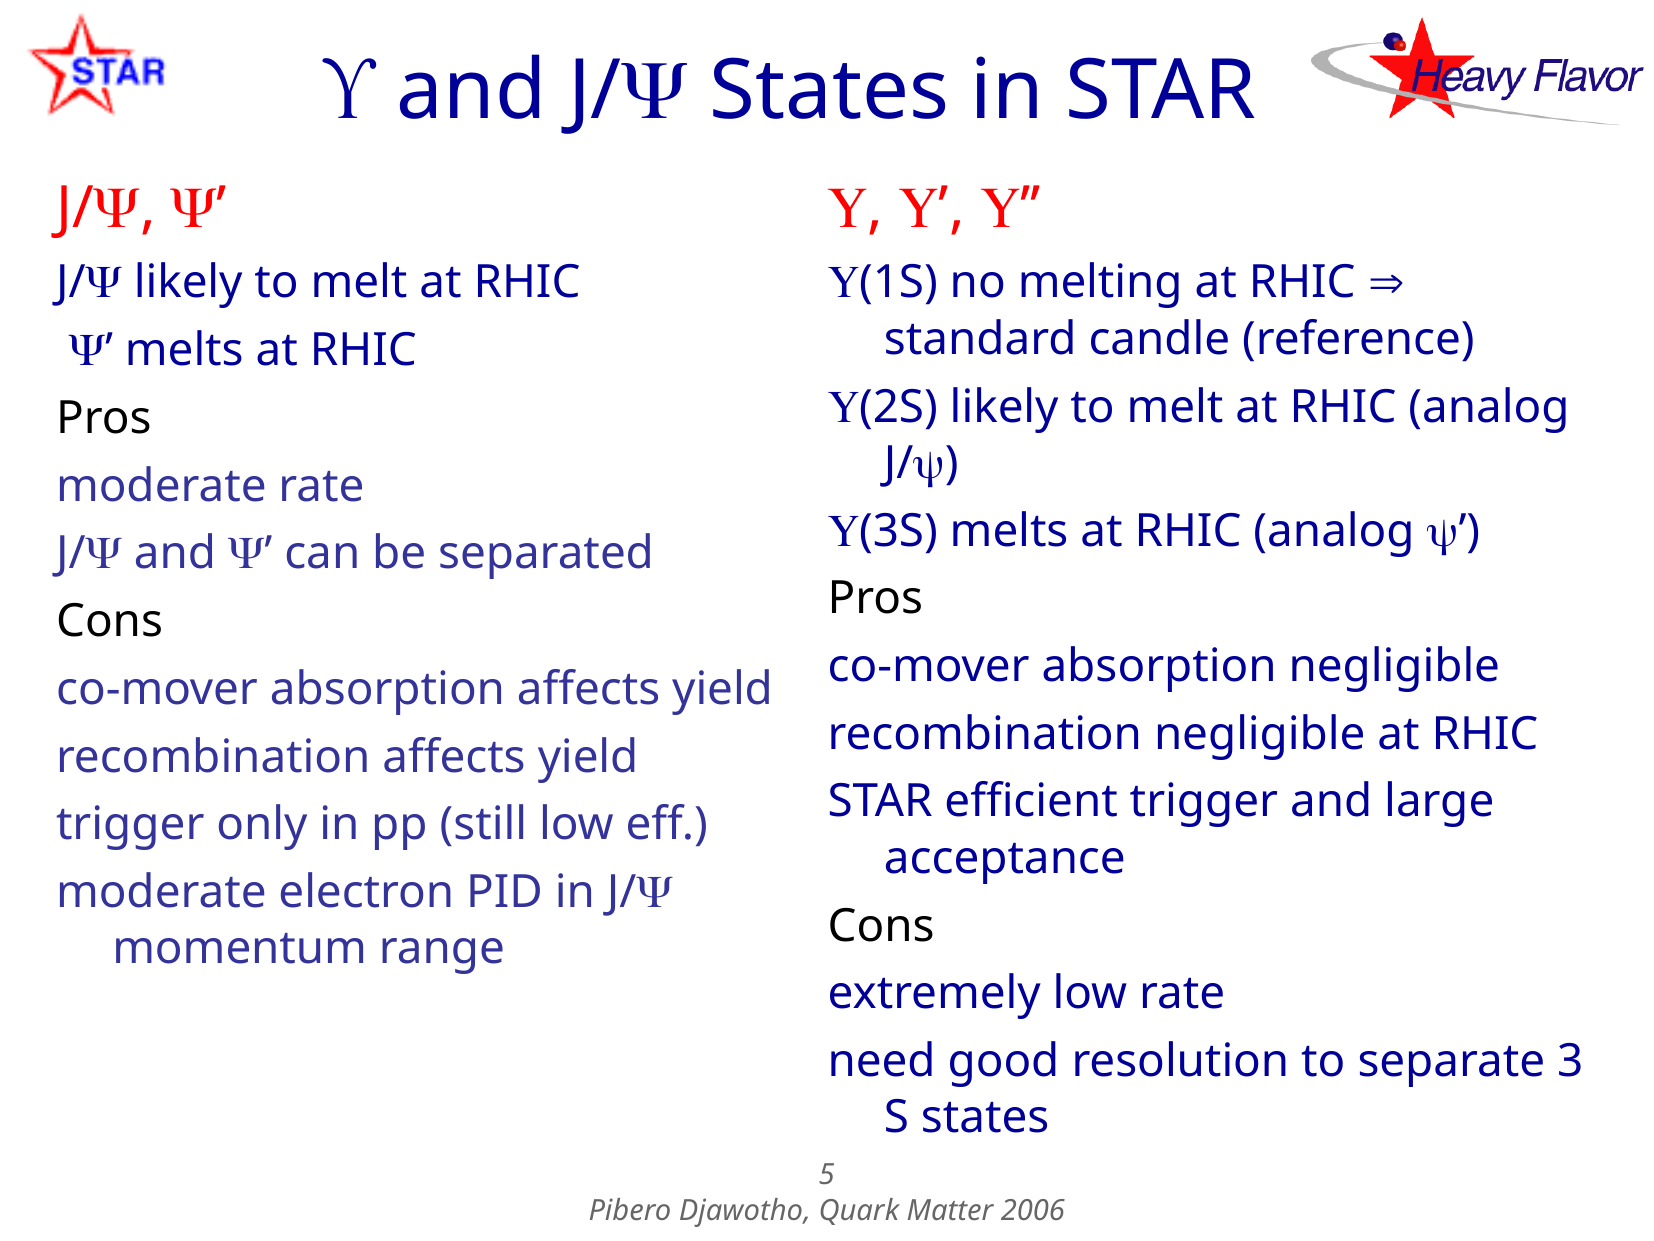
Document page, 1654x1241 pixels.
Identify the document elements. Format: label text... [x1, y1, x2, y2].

list J/Y, Y’ J/Y likely to melt at RHIC Y’ melts at RHIC Pros moderate rate J/Y and Y’ can be separated Cons co-mover absorption affects yield recombination affects yield trigger only in pp (still low eff.) moderate electron PID in J/Y momentum range [41, 162, 812, 1077]
list U, U’, U’’ U(1S) no melting at RHIC  standard candle (reference) U(2S) likely to melt at RHIC (analog J/) U(3S) melts at RHIC (analog ’) Pros co-mover absorption negligible recombination negligible at RHIC STAR efficient trigger and large acceptance Cons extremely low rate need good resolution to separate 3 S states [812, 162, 1613, 1227]
picture [5, 0, 195, 142]
picture [1475, 17, 1651, 125]
title  and J/Y States in STAR [82, 13, 1475, 152]
